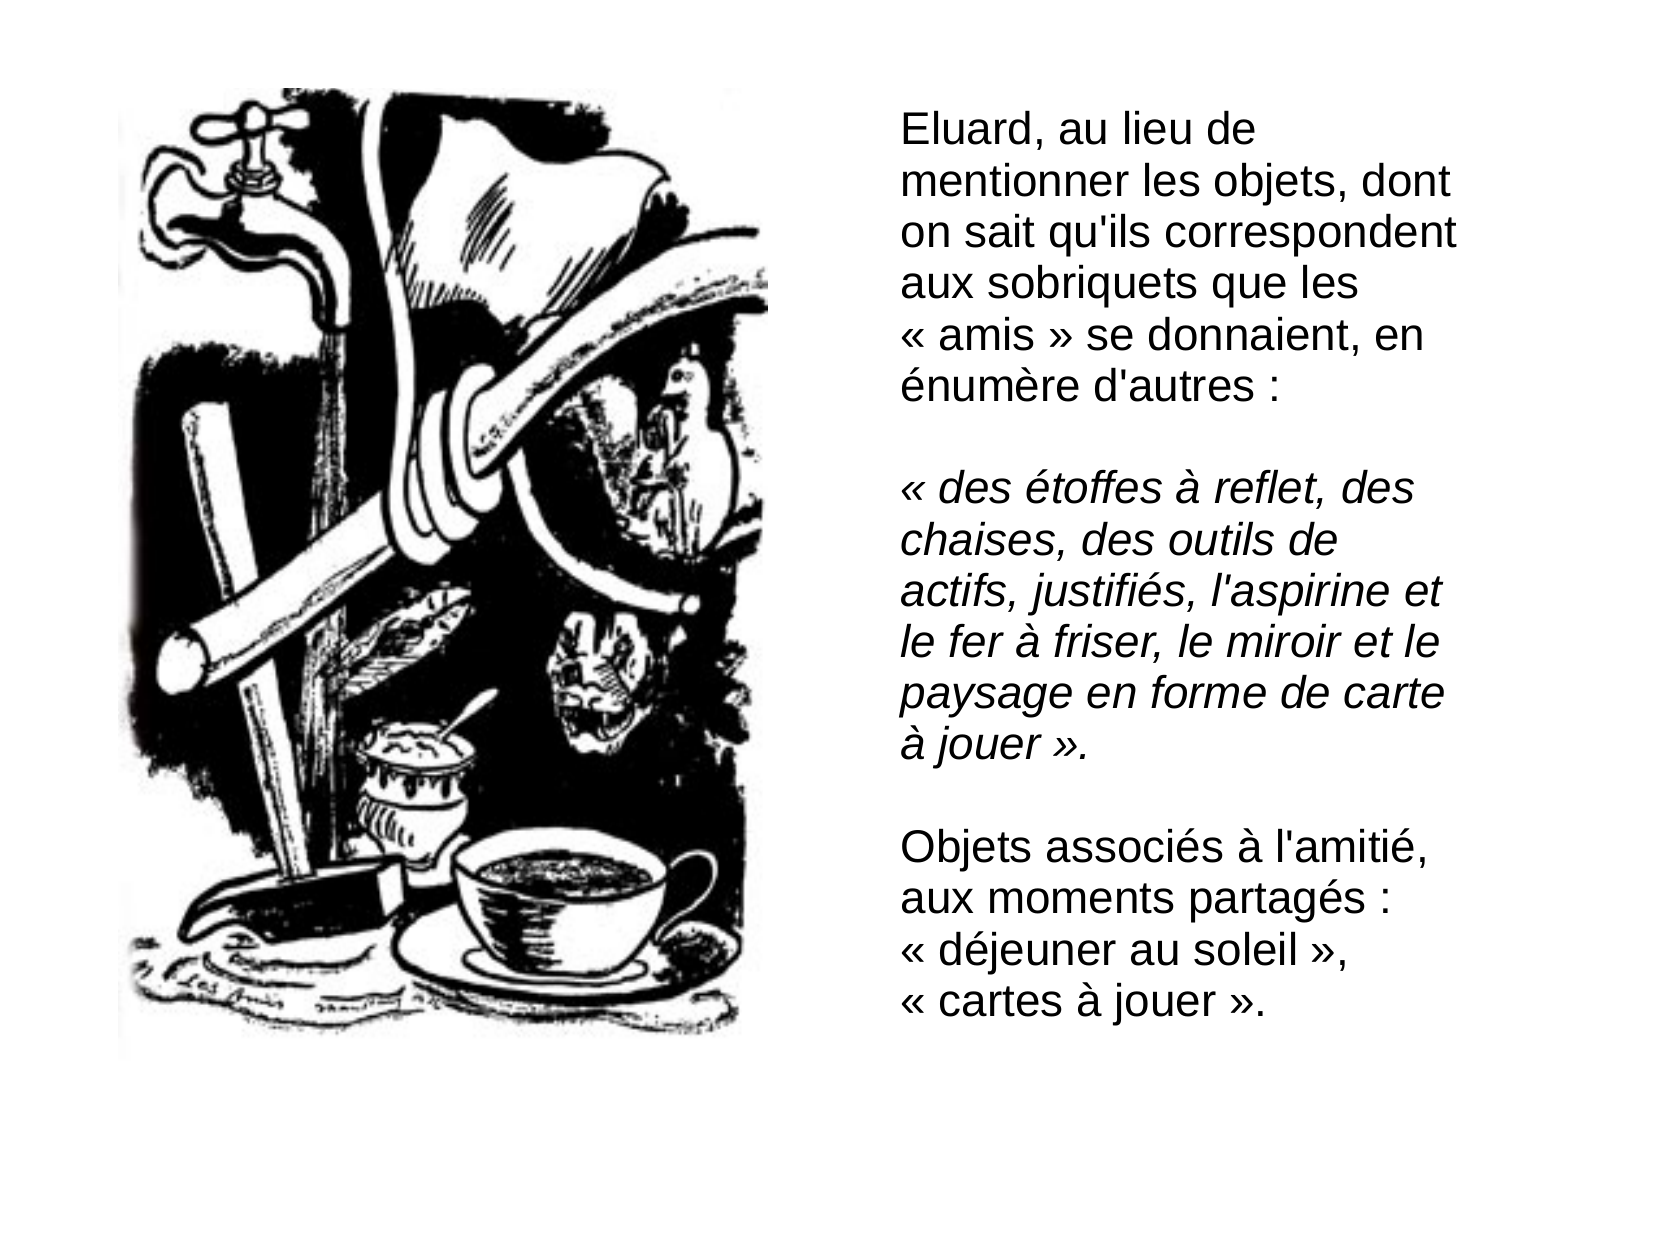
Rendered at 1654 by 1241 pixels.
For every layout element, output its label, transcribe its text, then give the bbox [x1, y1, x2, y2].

picture [118, 88, 768, 1063]
text_box Eluard, au lieu de mentionner les objets, dont on sait qu'ils correspondent aux sobriquets que les « amis » se donnaient, en énumère d'autres : « des étoffes à reflet, des chaises, des outils de actifs, justifiés, l'aspirine et le fer à friser, le miroir et le paysage en forme de carte à jouer ». Objets associés à l'amitié, aux moments partagés : « déjeuner au soleil », « cartes à jouer ». [885, 95, 1477, 1034]
